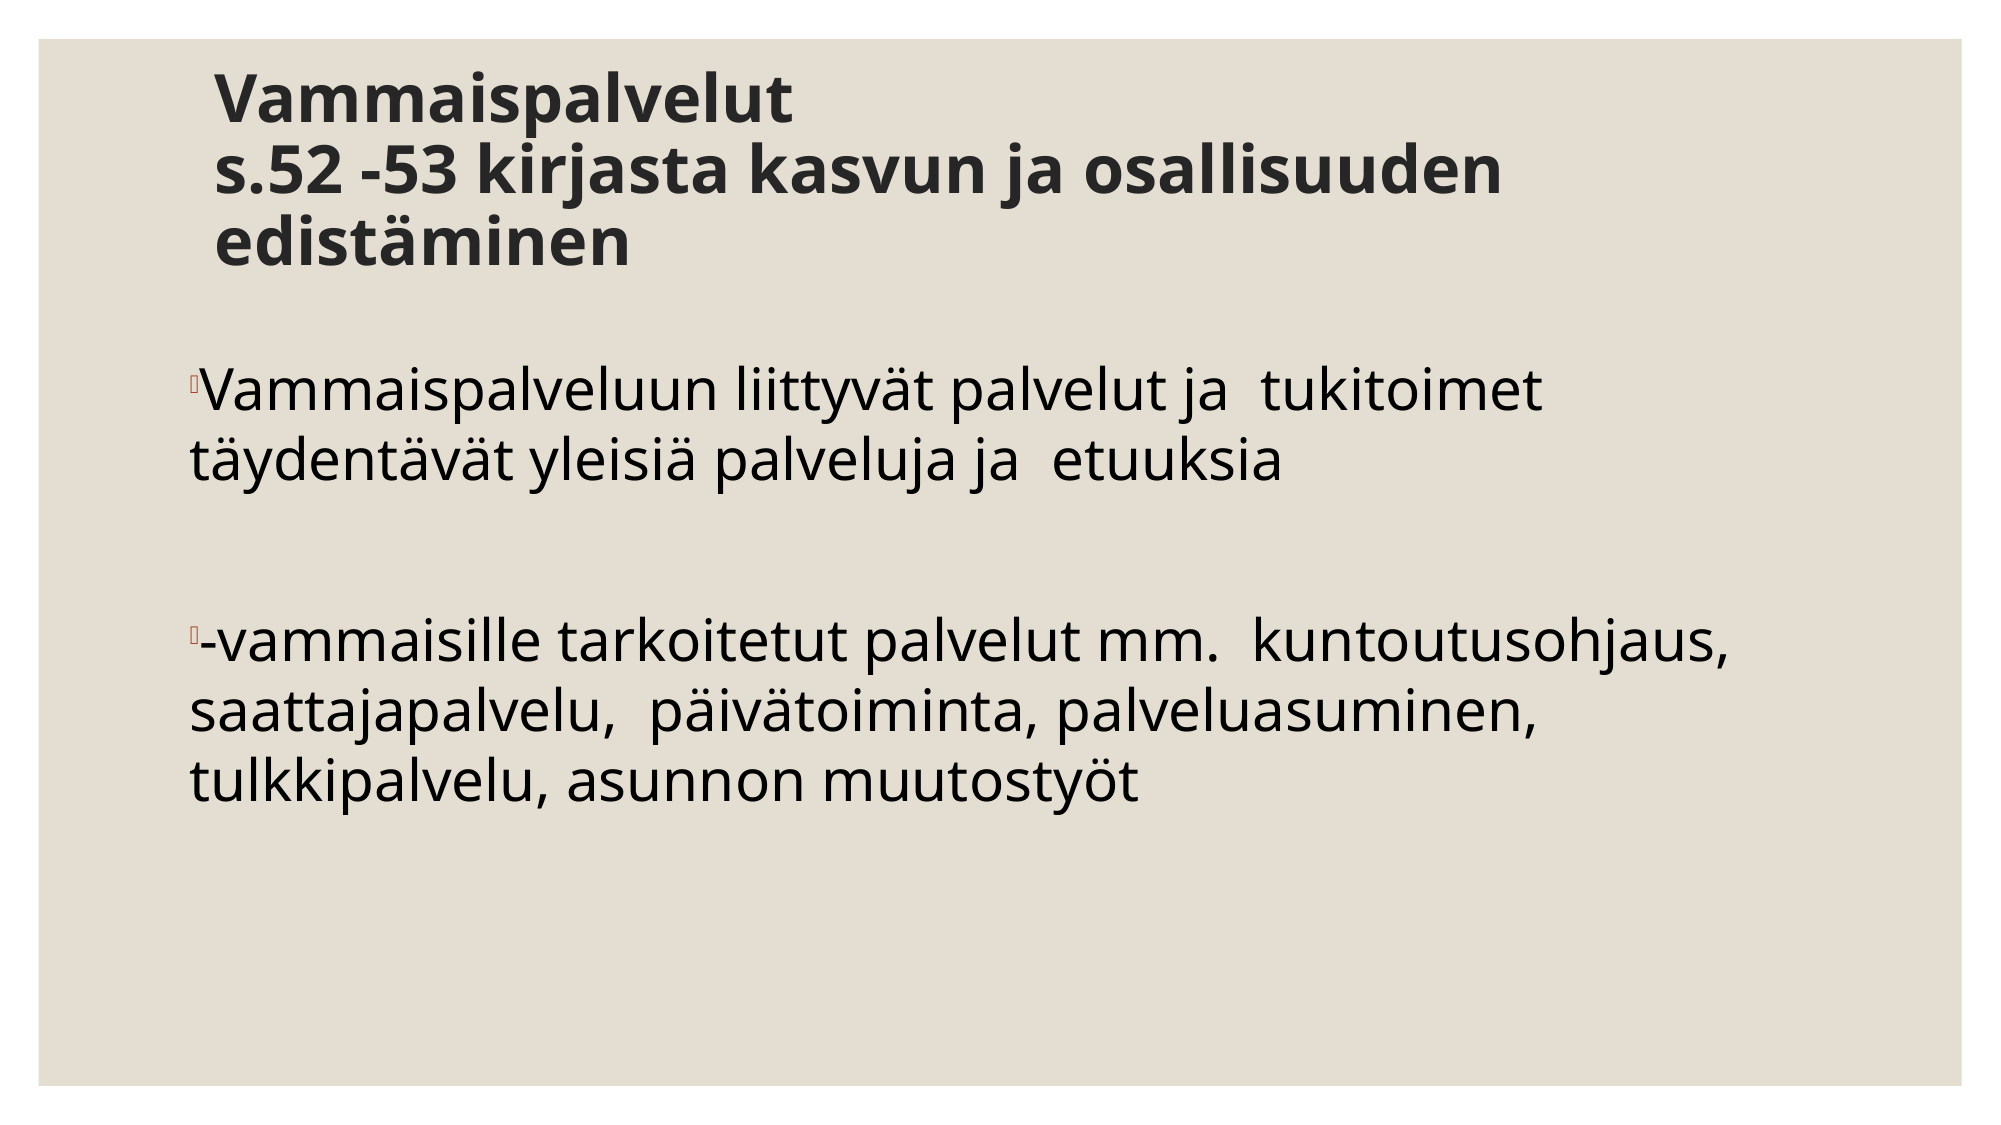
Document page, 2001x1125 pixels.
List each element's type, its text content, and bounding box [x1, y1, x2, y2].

title Vammaispalvelut s.52 -53 kirjasta kasvun ja osallisuuden edistäminen [200, 57, 1886, 248]
list Vammaispalveluun liittyvät palvelut ja tukitoimet täydentävät yleisiä palveluja ja etuuksia -vammaisille tarkoitetut palvelut mm. kuntoutusohjaus, saattajapalvelu, päivätoiminta, palveluasuminen, tulkkipalvelu, asunnon muutostyöt [174, 345, 1825, 990]
